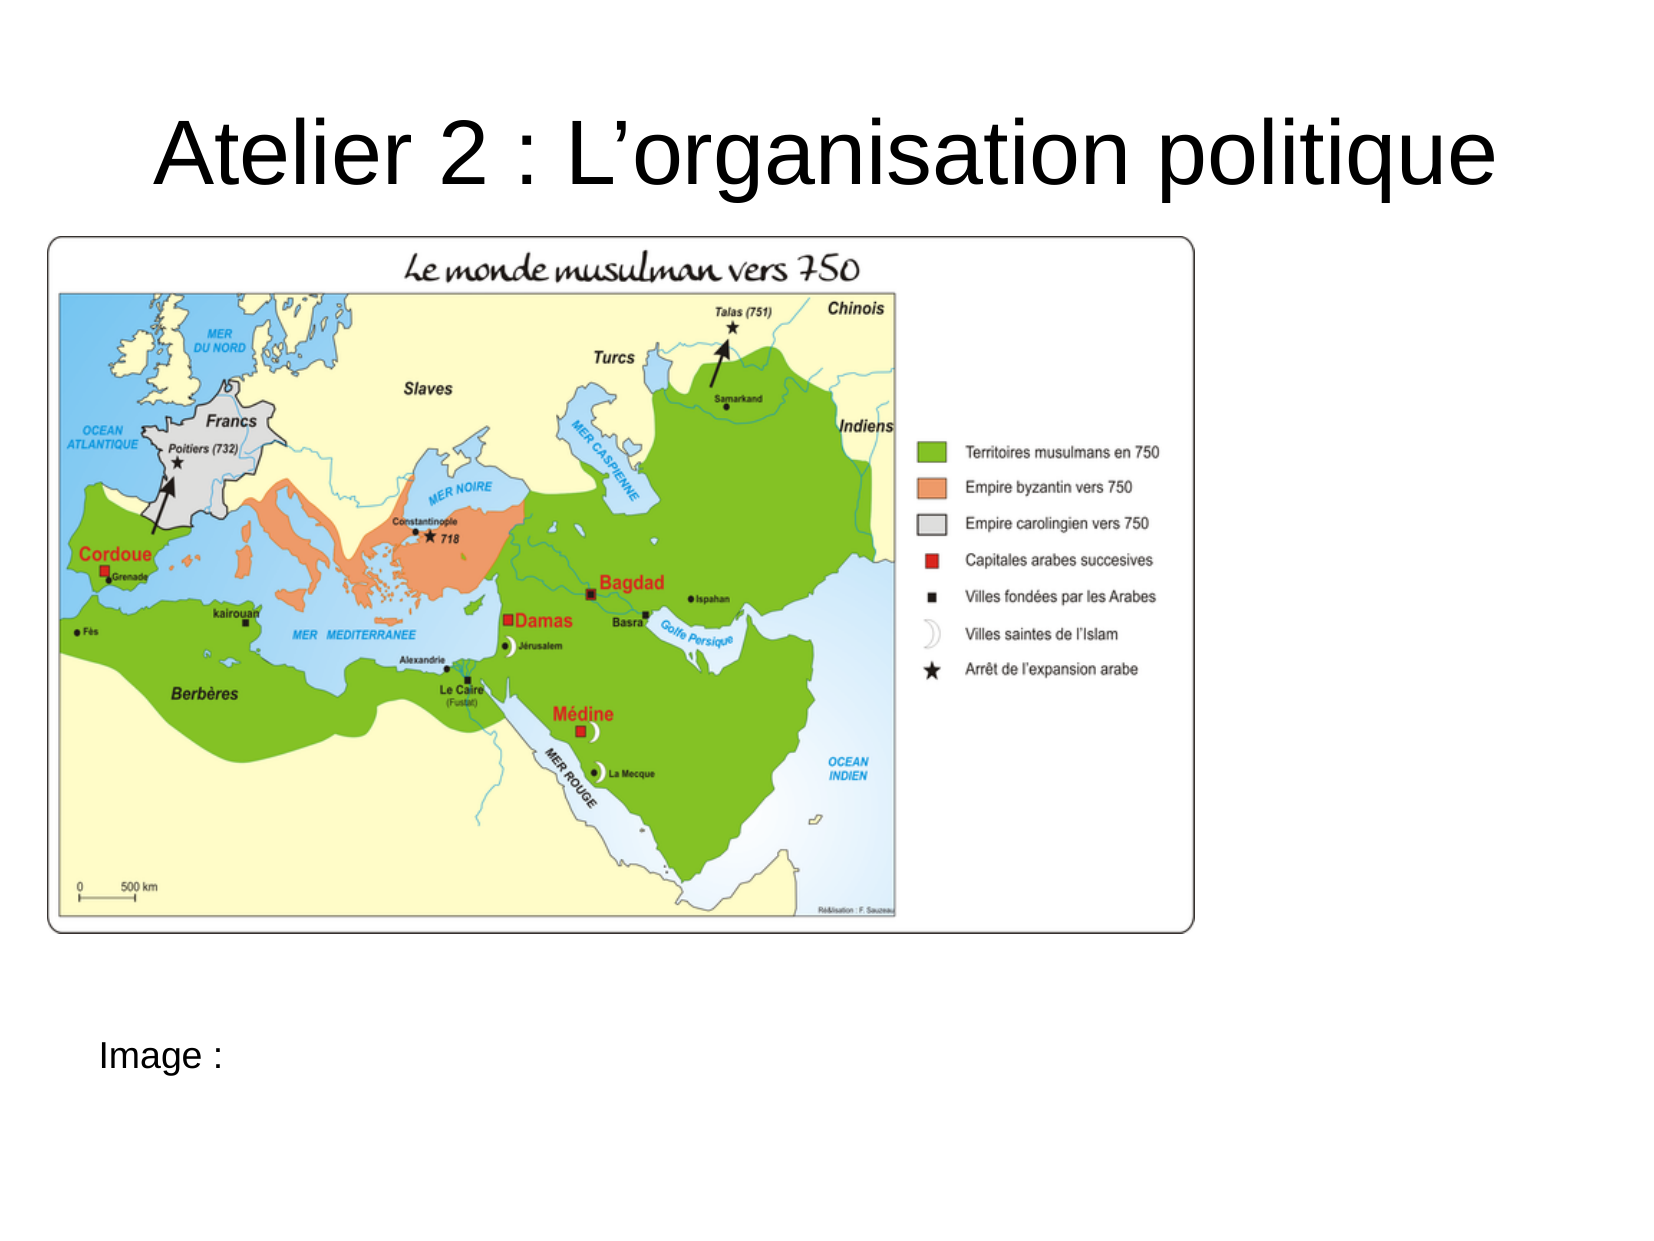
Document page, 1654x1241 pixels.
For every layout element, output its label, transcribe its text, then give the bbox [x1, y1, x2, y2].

title Atelier 2 : L’organisation politique [82, 49, 1571, 257]
text_box Image : [83, 1027, 1501, 1085]
picture [47, 236, 1195, 934]
